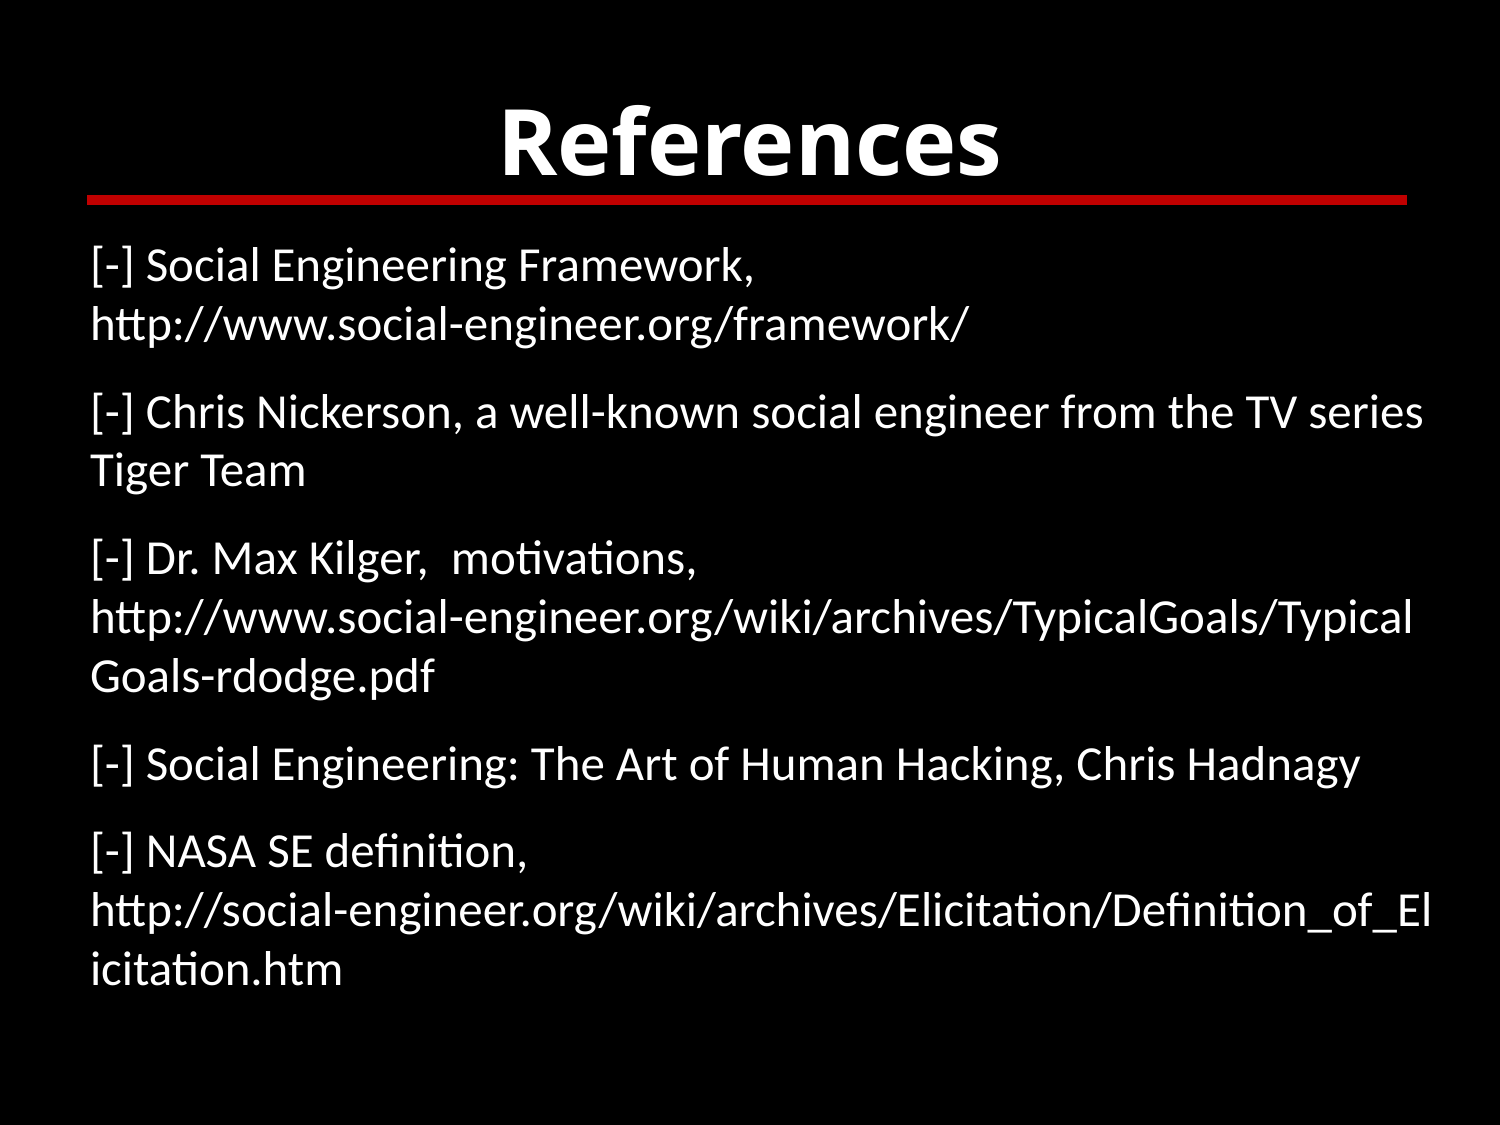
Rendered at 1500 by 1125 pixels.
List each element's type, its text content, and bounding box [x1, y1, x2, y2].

title References [75, 45, 1425, 224]
list [-] Social Engineering Framework, http://www.social-engineer.org/framework/ [-] Chris Nickerson, a well-known social engineer from the TV series Tiger Team [-] Dr. Max Kilger, motivations, http://www.social-engineer.org/wiki/archives/TypicalGoals/TypicalGoals-rdodge.pdf [-] Social Engineering: The Art of Human Hacking, Chris Hadnagy [-] NASA SE definition, http://social-engineer.org/wiki/archives/Elicitation/Definition_of_Elicitation.htm [75, 224, 1450, 1005]
